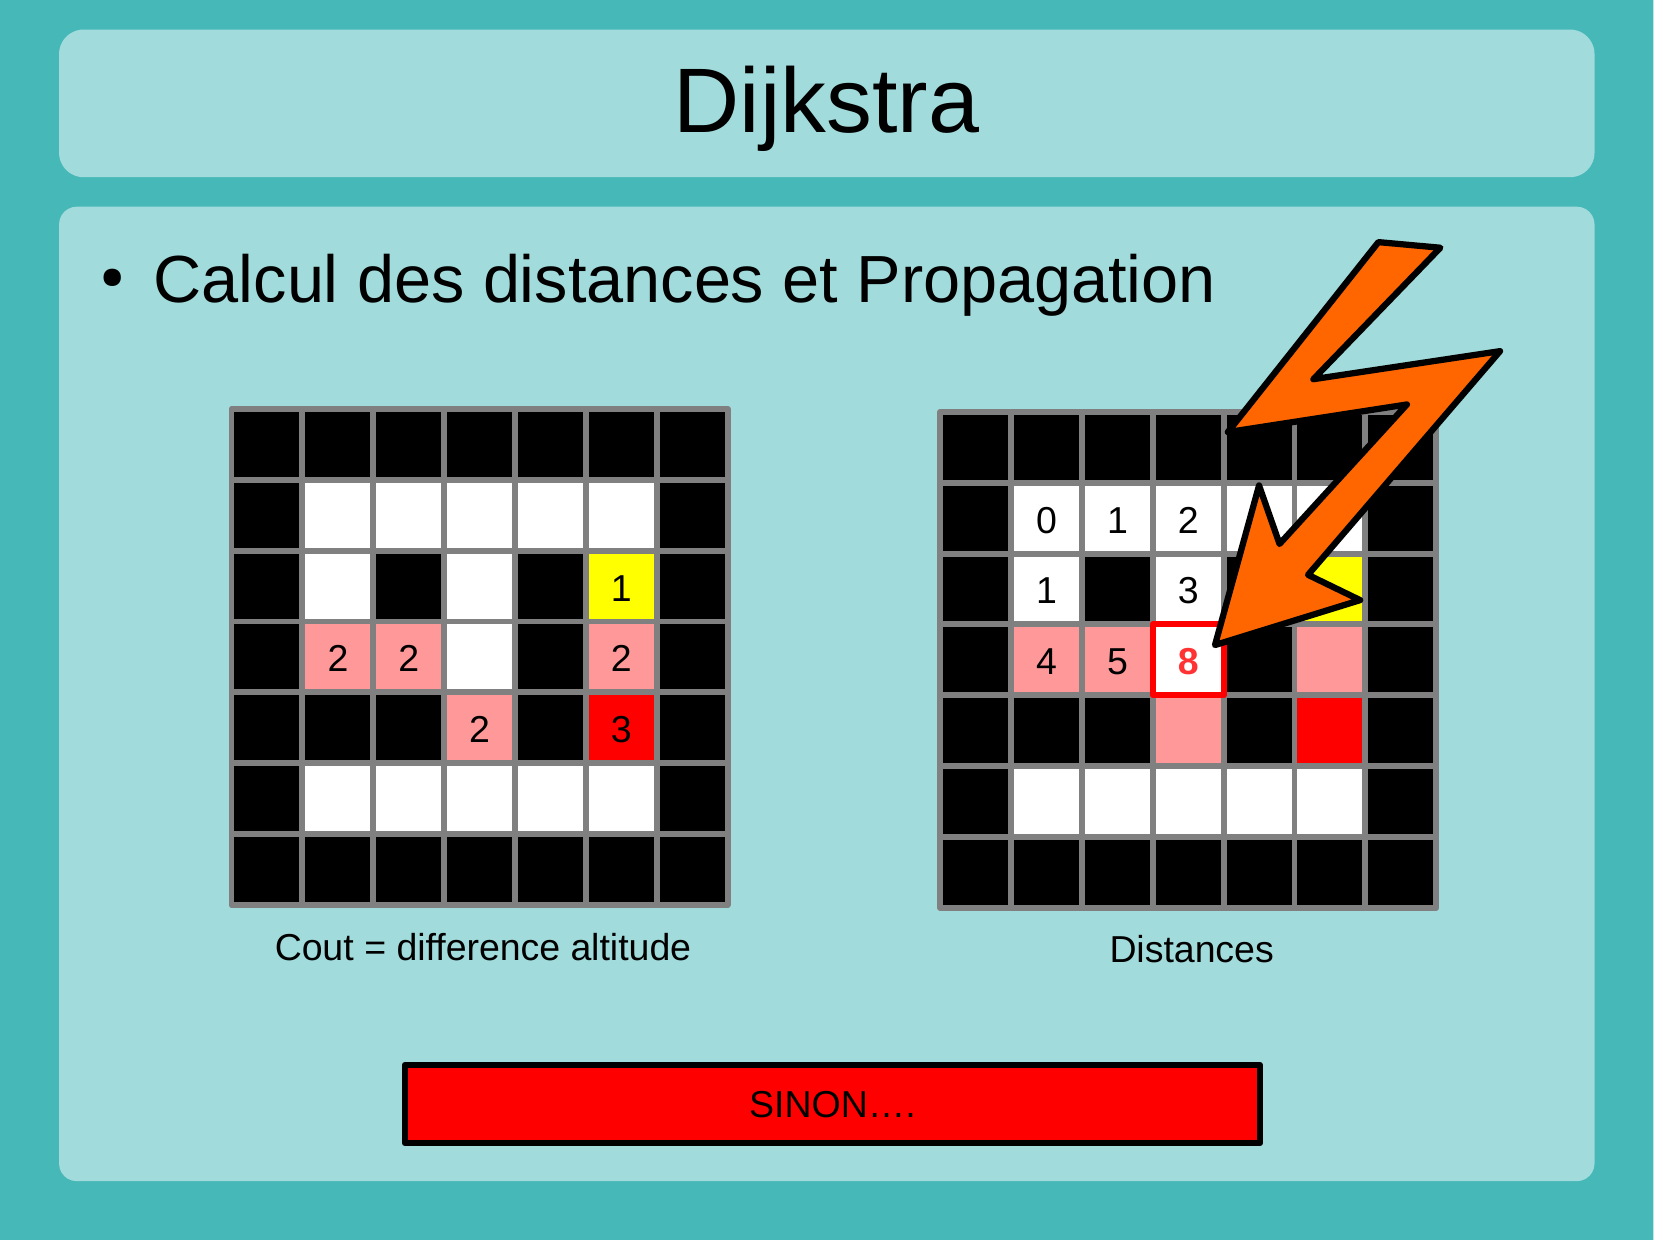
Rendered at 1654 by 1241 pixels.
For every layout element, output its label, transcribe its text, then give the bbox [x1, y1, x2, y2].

text_box 4 [1011, 624, 1082, 695]
text_box 3 [585, 692, 657, 763]
text_box 8 [1152, 624, 1224, 696]
text_box 2 [1152, 482, 1223, 553]
text_box 2 [374, 621, 444, 692]
text_box [231, 408, 728, 905]
text_box SINON…. [405, 1065, 1261, 1144]
text_box 2 [585, 621, 657, 692]
text_box 1 [585, 550, 657, 621]
list Calcul des distances et Propagation [82, 242, 1571, 962]
text_box 0 [1011, 482, 1082, 553]
text_box 2 [444, 692, 514, 763]
text_box 1 [1082, 482, 1152, 553]
text_box [940, 242, 1501, 908]
text_box 1 [1011, 553, 1082, 624]
text_box Distances [911, 921, 1473, 979]
text_box 2 [302, 621, 374, 692]
text_box 3 [1152, 553, 1223, 624]
title Dijkstra [0, 41, 1654, 160]
text_box 5 [1082, 624, 1152, 695]
text_box Cout = difference altitude [202, 918, 764, 976]
